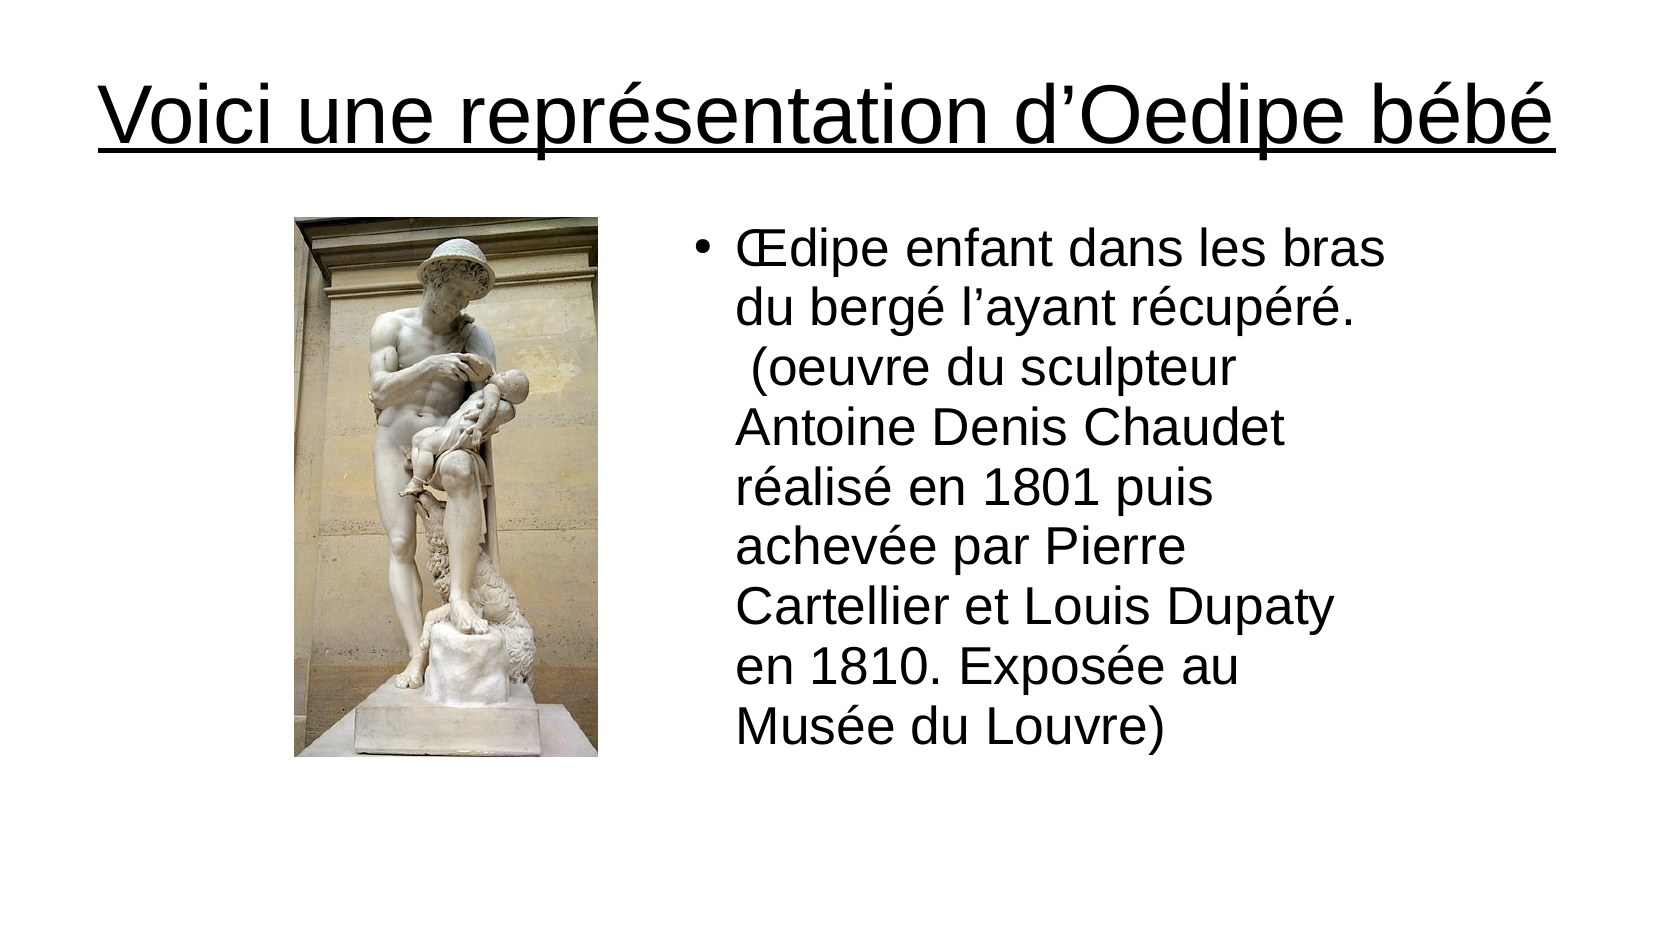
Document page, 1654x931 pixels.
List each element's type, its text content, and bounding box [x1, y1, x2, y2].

list Œdipe enfant dans les bras du bergé l’ayant récupéré. (oeuvre du sculpteur Antoine Denis Chaudet réalisé en 1801 puis achevée par Pierre Cartellier et Louis Dupaty en 1810. Exposée au Musée du Louvre) [679, 217, 1406, 758]
picture [294, 217, 598, 758]
title Voici une représentation d’Oedipe bébé [82, 37, 1571, 193]
